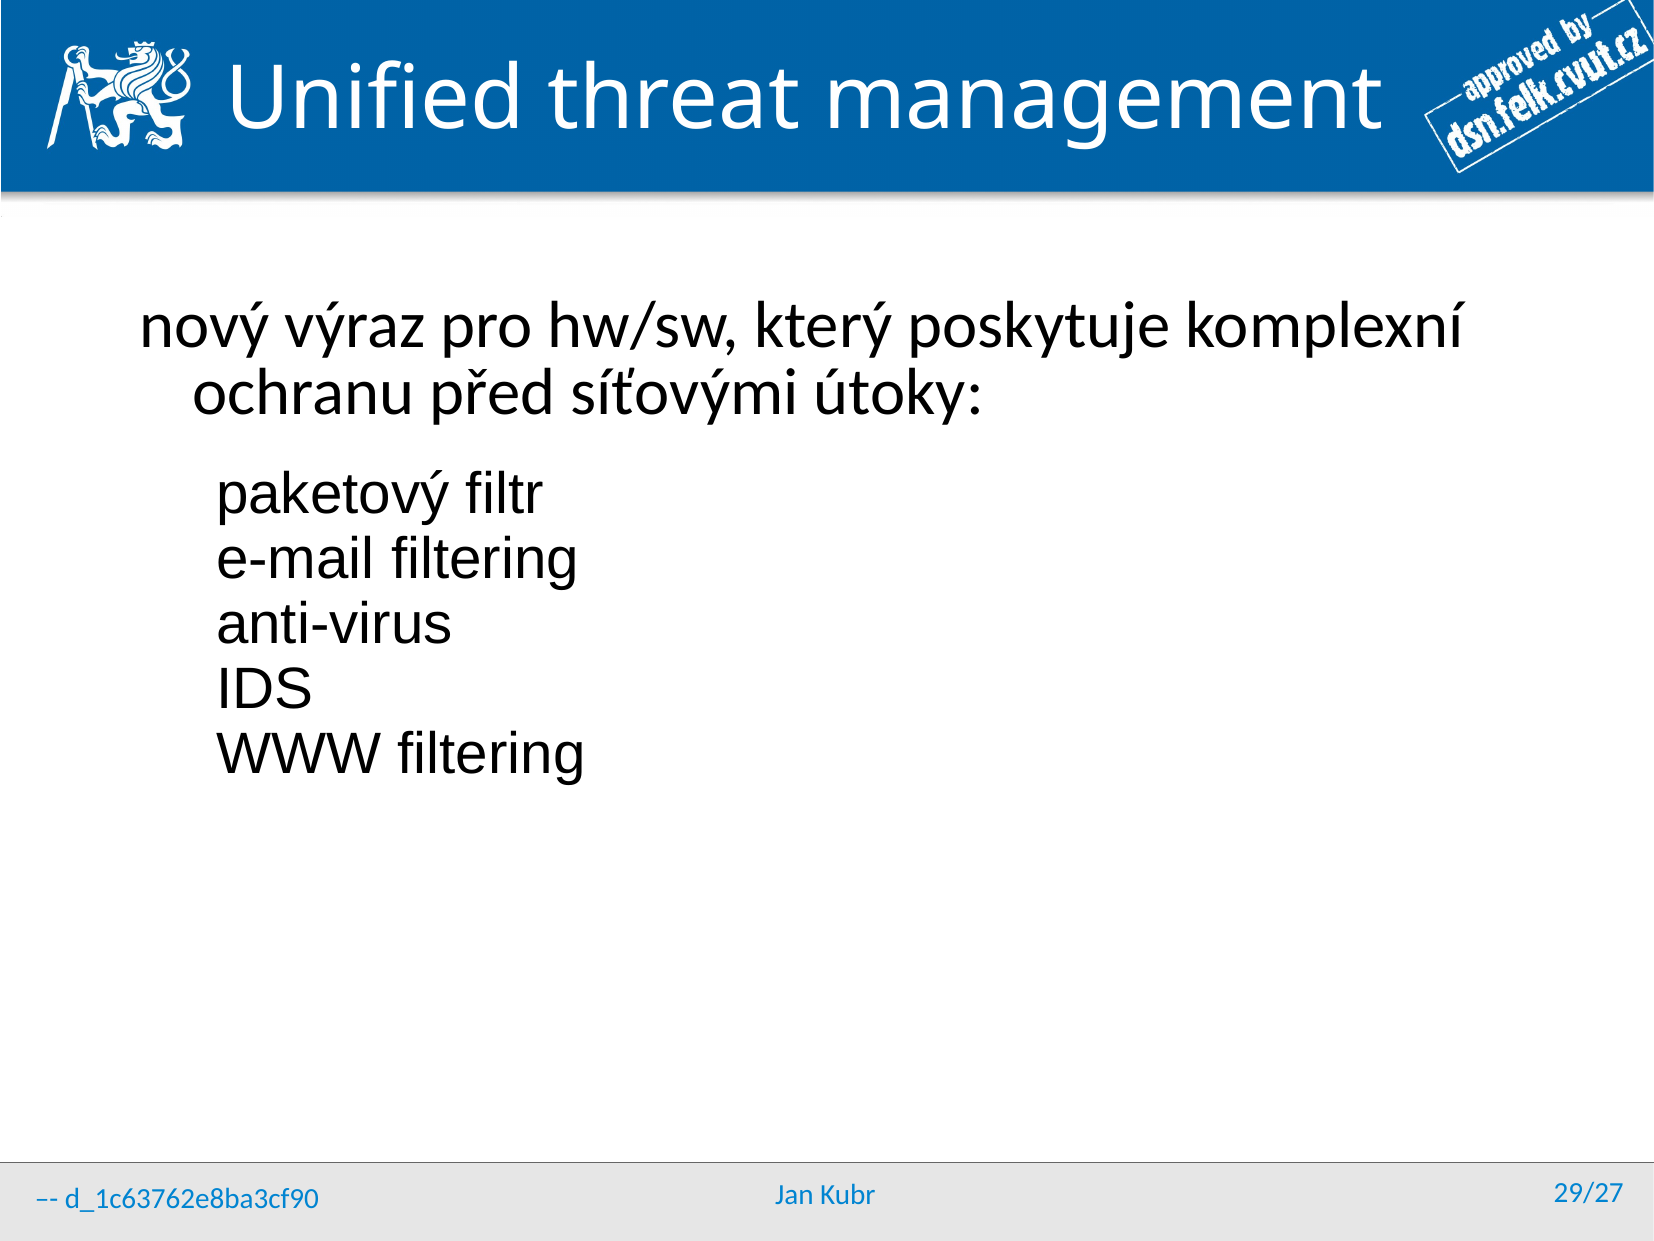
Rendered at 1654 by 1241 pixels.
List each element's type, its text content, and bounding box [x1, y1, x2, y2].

title Unified threat management [225, 0, 1426, 197]
picture [1, 0, 1654, 217]
list nový výraz pro hw/sw, který poskytuje komplexní ochranu před síťovými útoky: paketový filtr e-mail filtering anti-virus IDS WWW filtering [121, 297, 1534, 1126]
